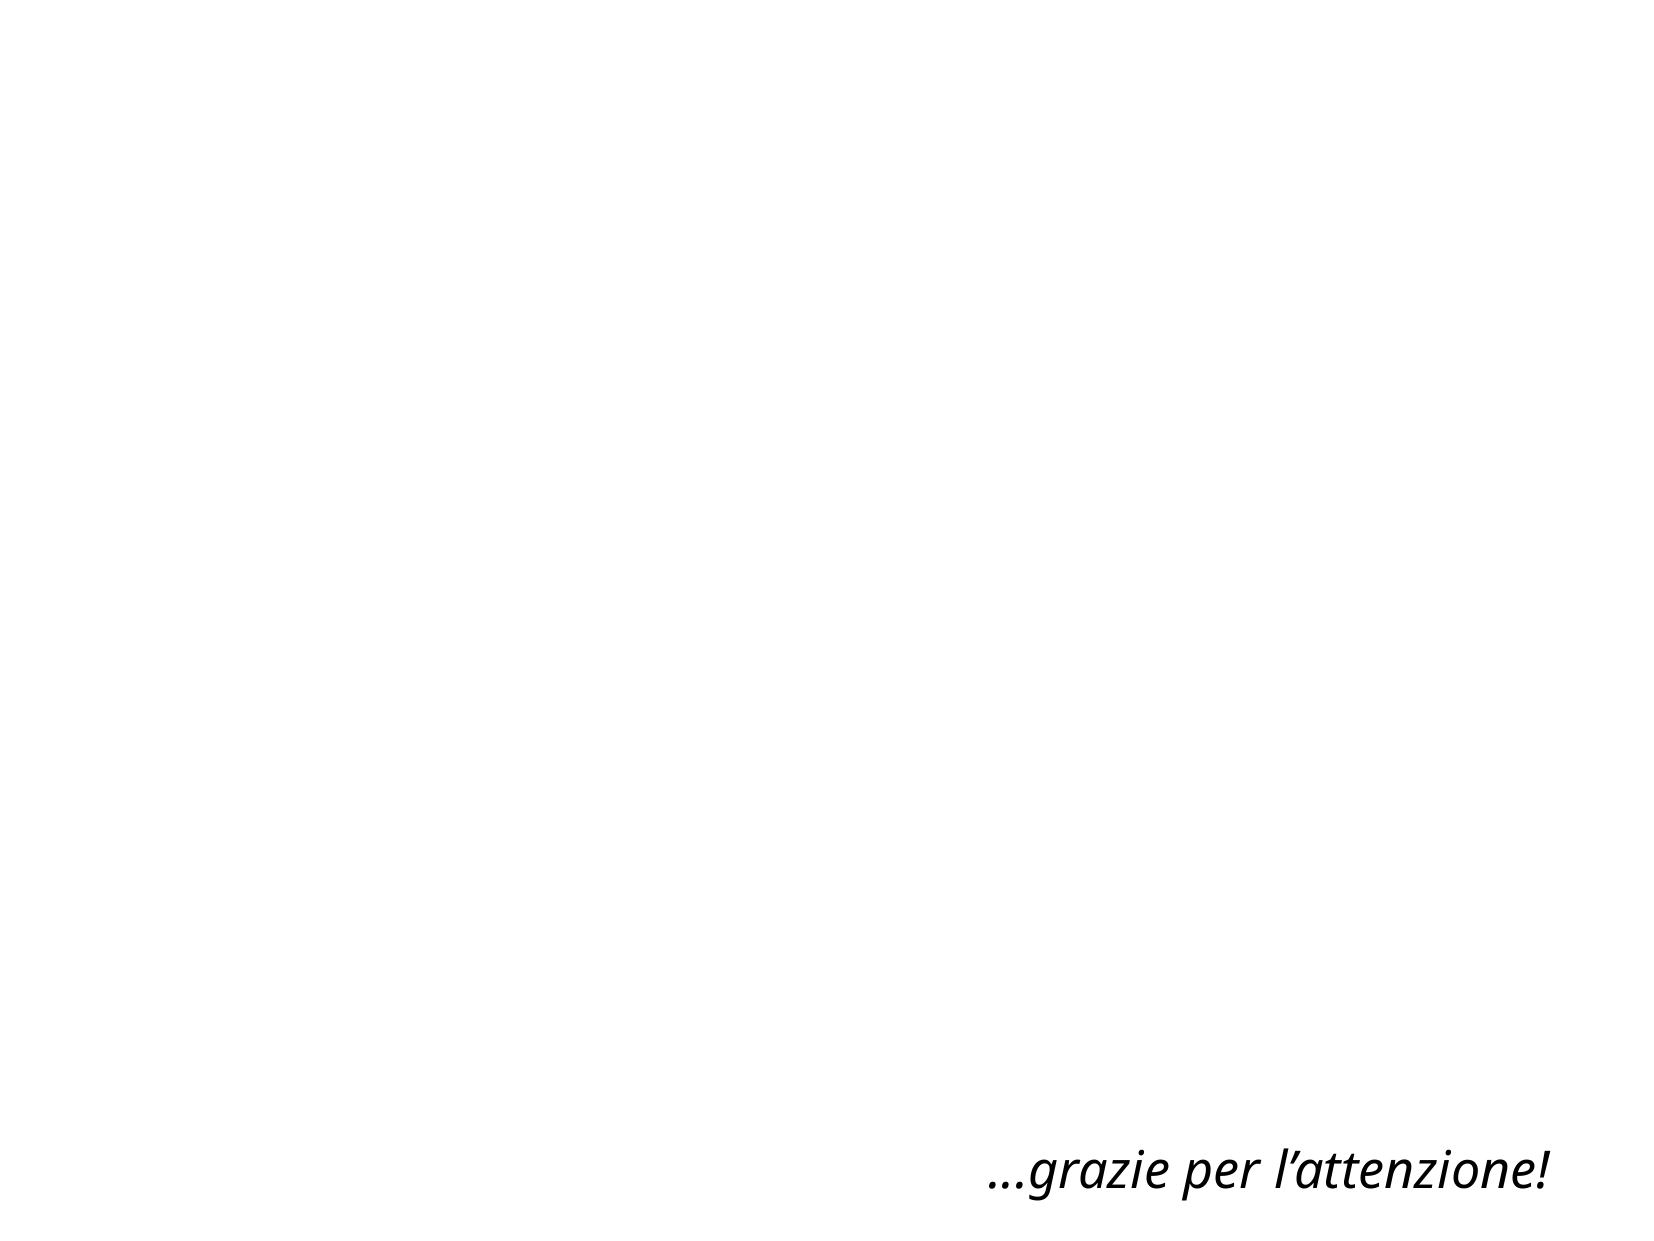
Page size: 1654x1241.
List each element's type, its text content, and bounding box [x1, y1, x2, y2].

text_box ...grazie per l’attenzione! [885, 1128, 1654, 1207]
